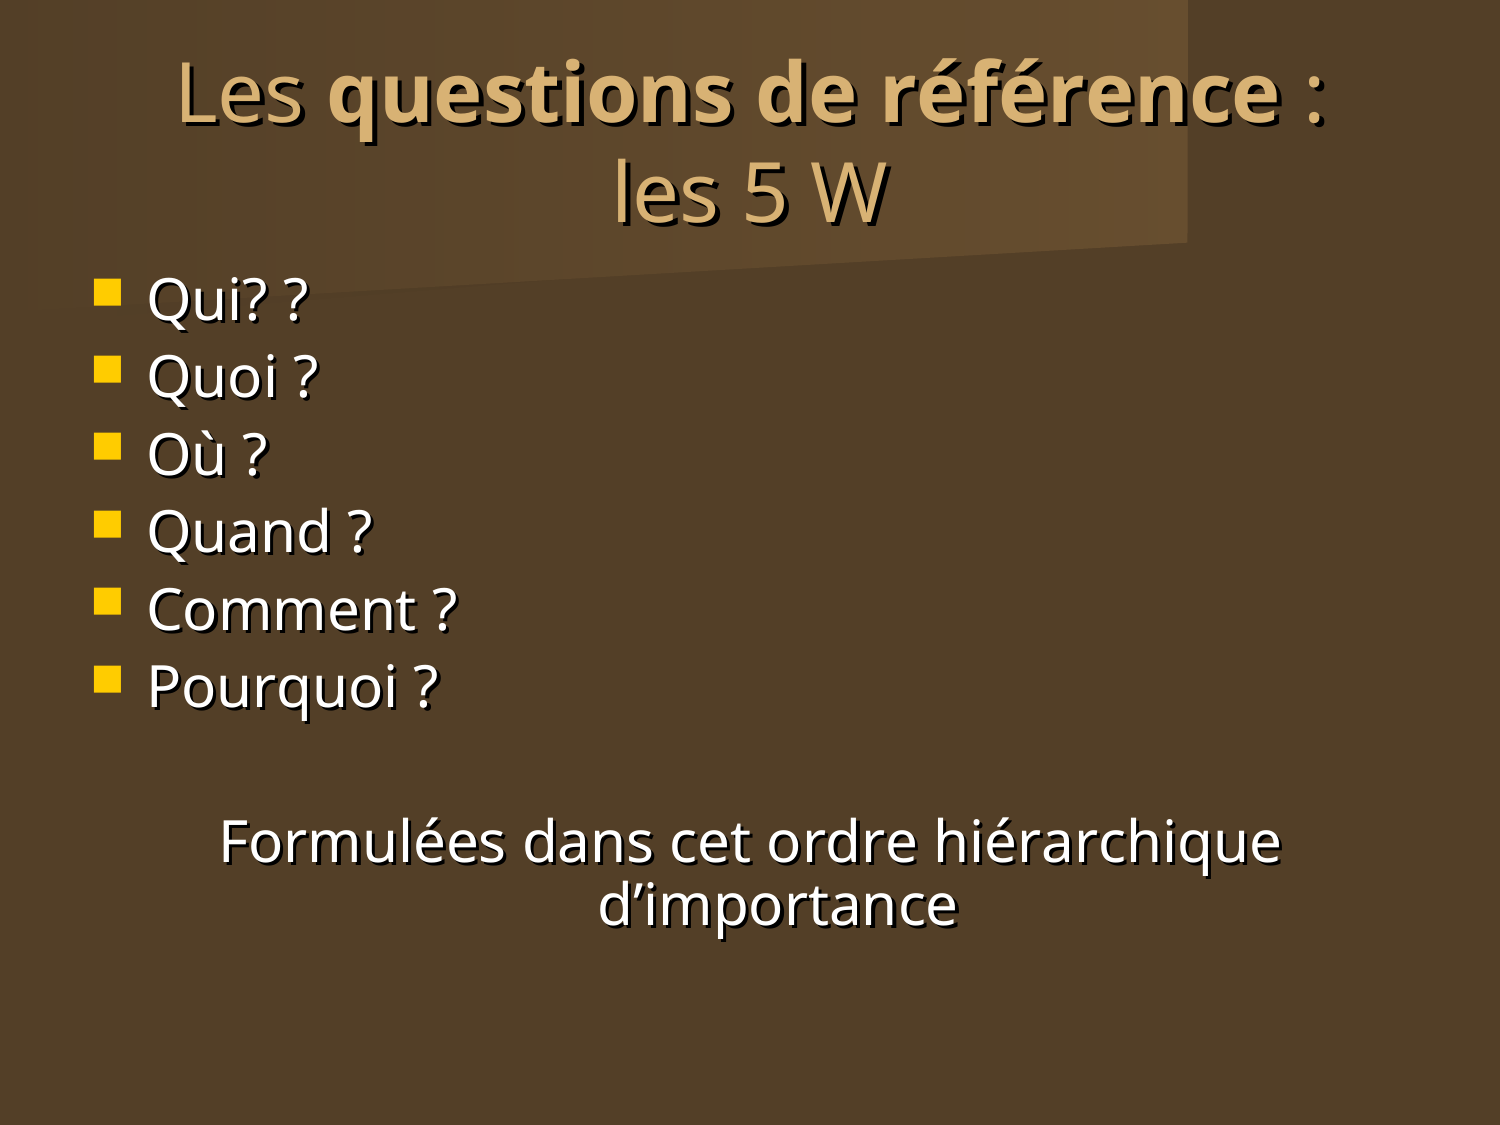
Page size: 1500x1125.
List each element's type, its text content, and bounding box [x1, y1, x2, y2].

list Qui? ? Quoi ? Où ? Quand ? Comment ? Pourquoi ? Formulées dans cet ordre hiérarchique d’importance [75, 262, 1426, 1024]
title Les questions de référence : les 5 W [75, 31, 1426, 247]
